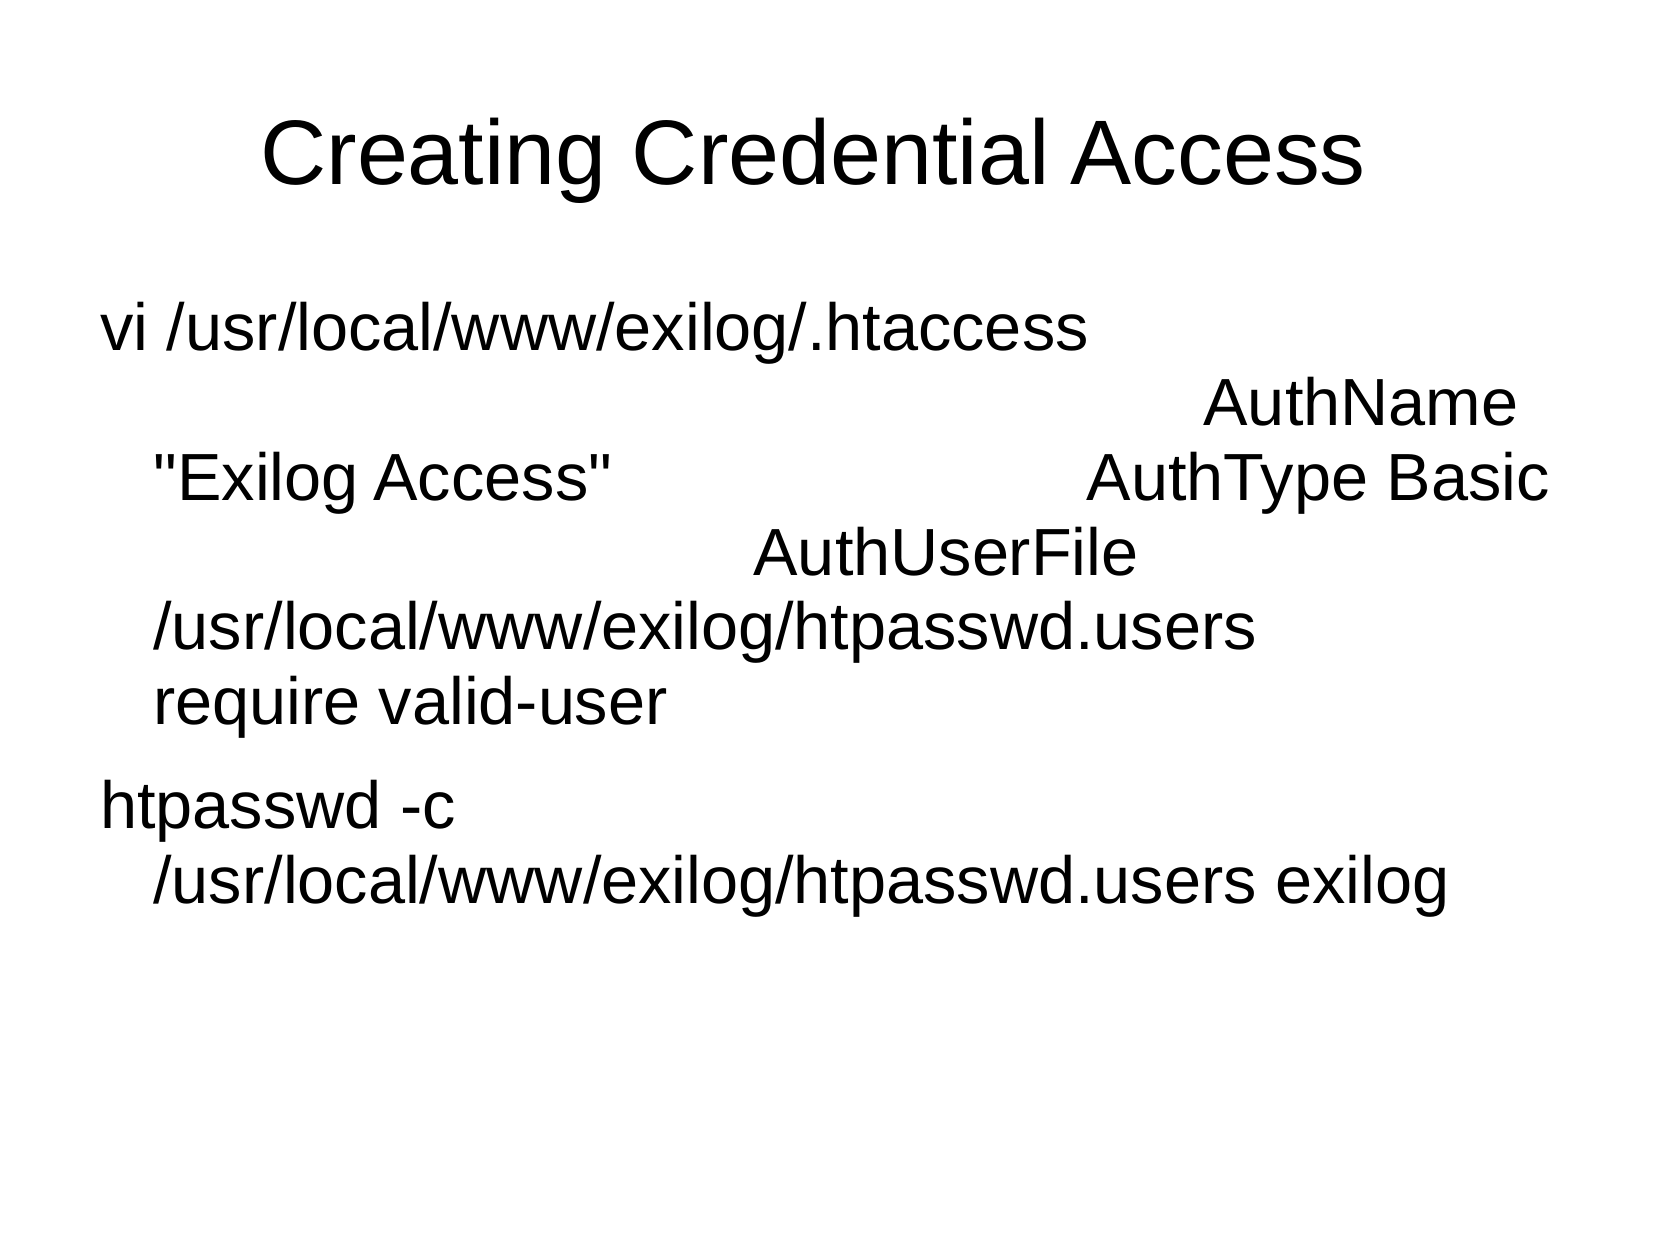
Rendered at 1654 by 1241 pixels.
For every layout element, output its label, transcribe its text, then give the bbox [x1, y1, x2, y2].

title Creating Credential Access [82, 49, 1571, 257]
list vi /usr/local/www/exilog/.htaccess AuthName "Exilog Access" AuthType Basic AuthUserFile /usr/local/www/exilog/htpasswd.users require valid-user htpasswd -c /usr/local/www/exilog/htpasswd.users exilog [82, 290, 1571, 1094]
